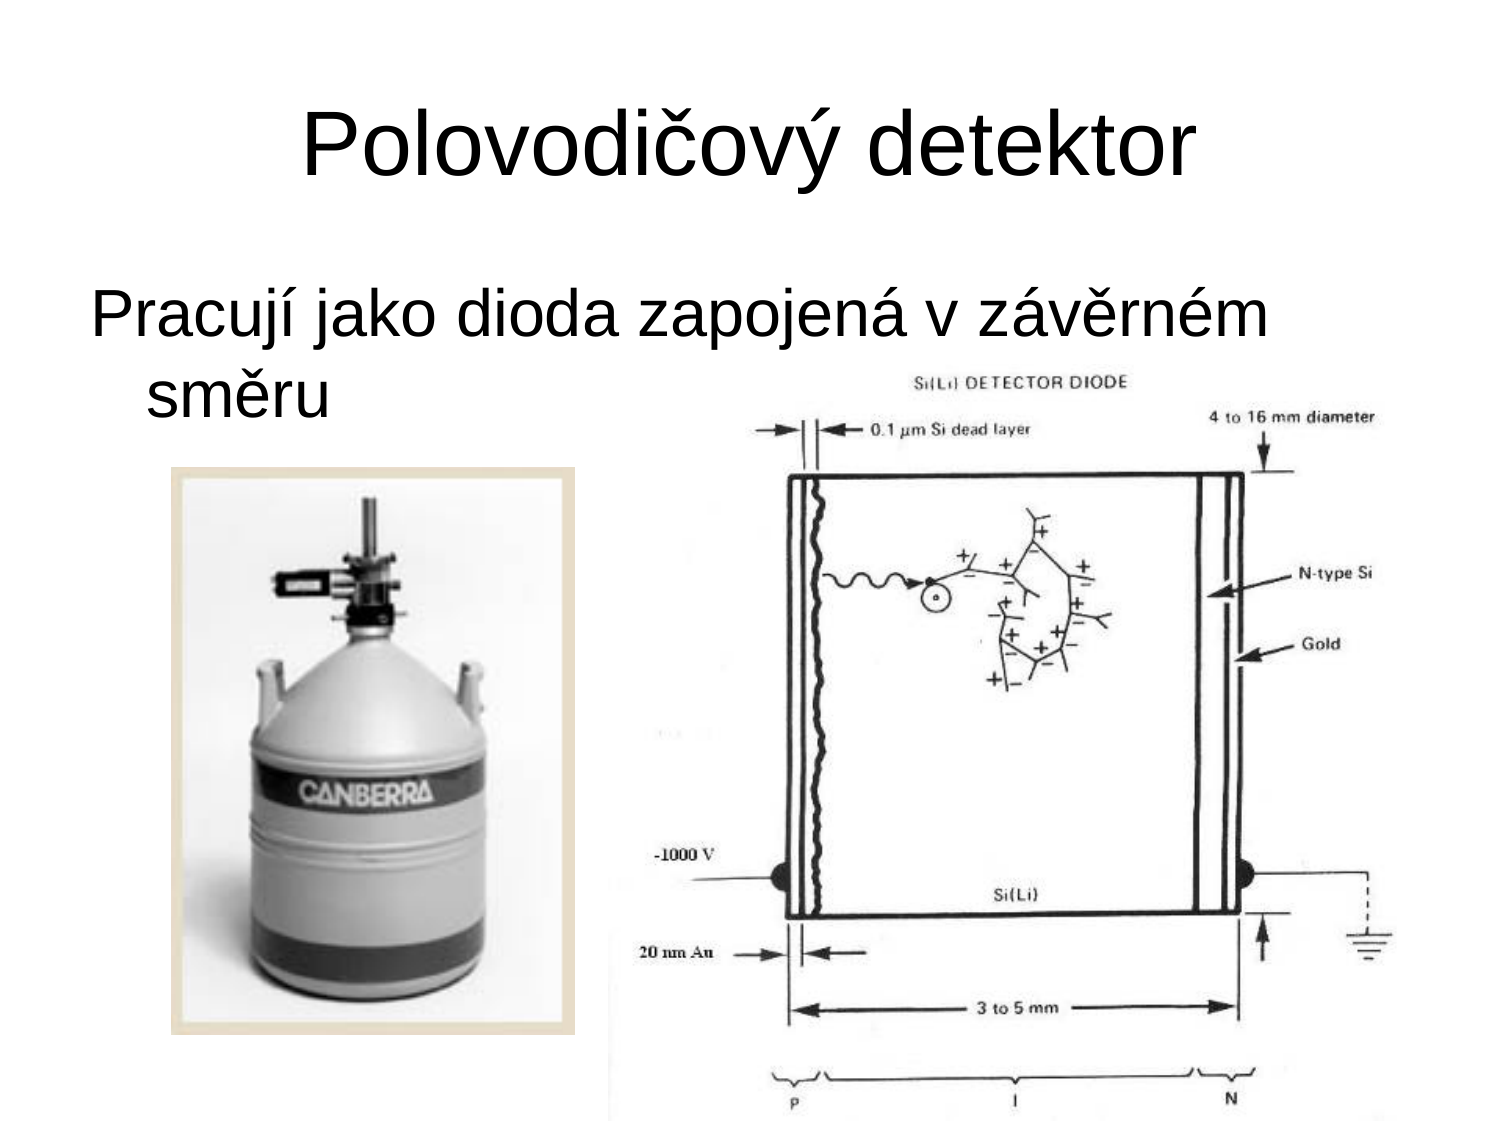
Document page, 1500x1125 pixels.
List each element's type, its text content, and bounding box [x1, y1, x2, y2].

list Pracují jako dioda zapojená v závěrném směru [75, 262, 1426, 1006]
picture [608, 364, 1436, 1121]
title Polovodičový detektor [75, 45, 1426, 233]
picture [171, 467, 575, 1035]
